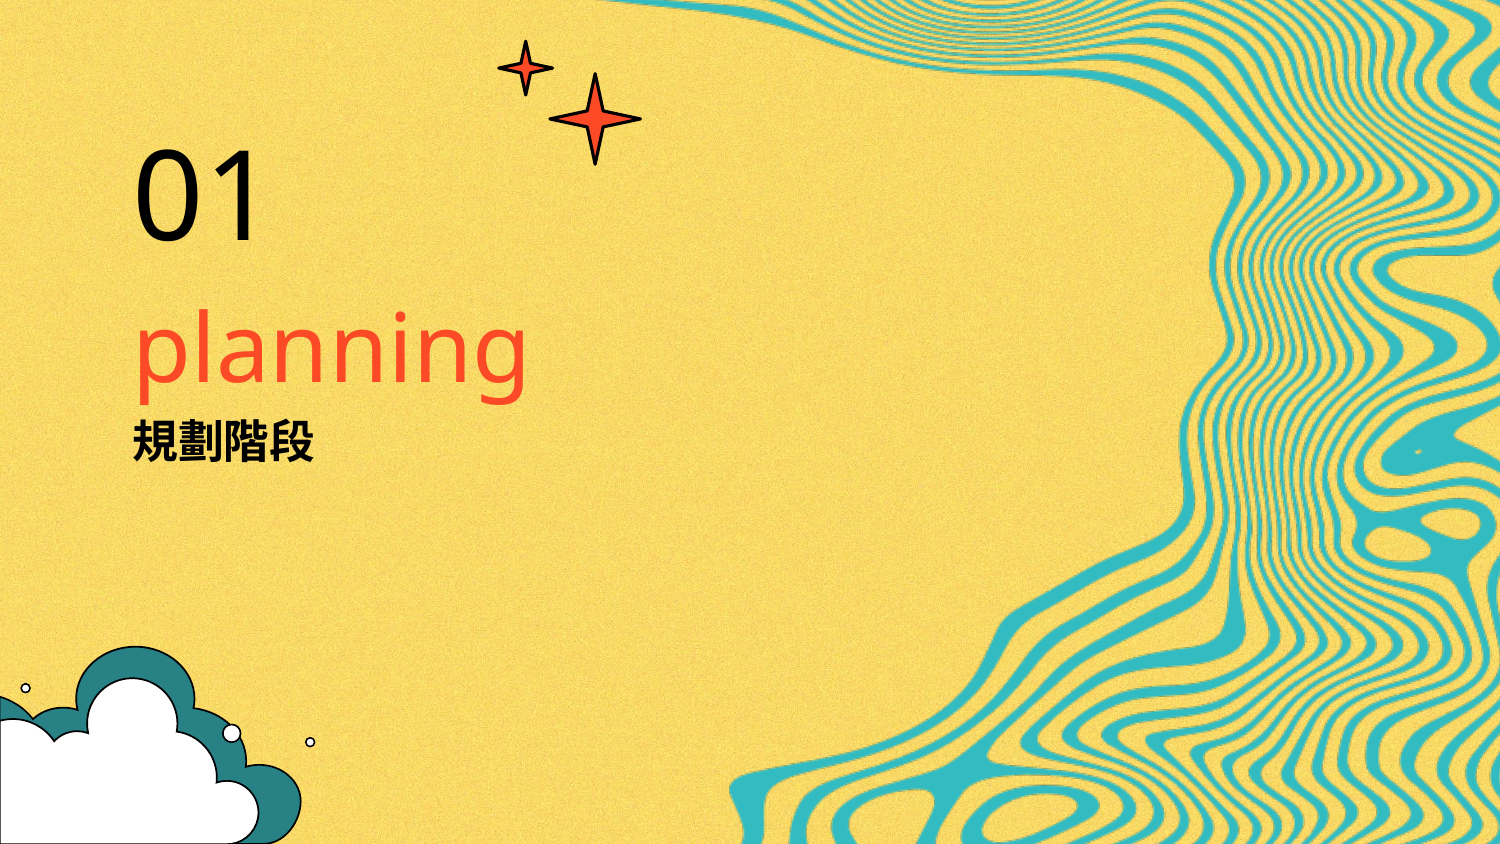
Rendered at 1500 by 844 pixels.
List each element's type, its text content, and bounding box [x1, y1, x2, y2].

picture [0, 0, 1500, 844]
text_box [304, 736, 316, 748]
title 01 [117, 127, 386, 254]
text_box [20, 682, 31, 694]
text_box [498, 41, 553, 96]
title planning [117, 272, 694, 580]
text_box [549, 73, 641, 165]
text_box [0, 645, 302, 844]
subtitle 規劃階段 [117, 398, 606, 502]
